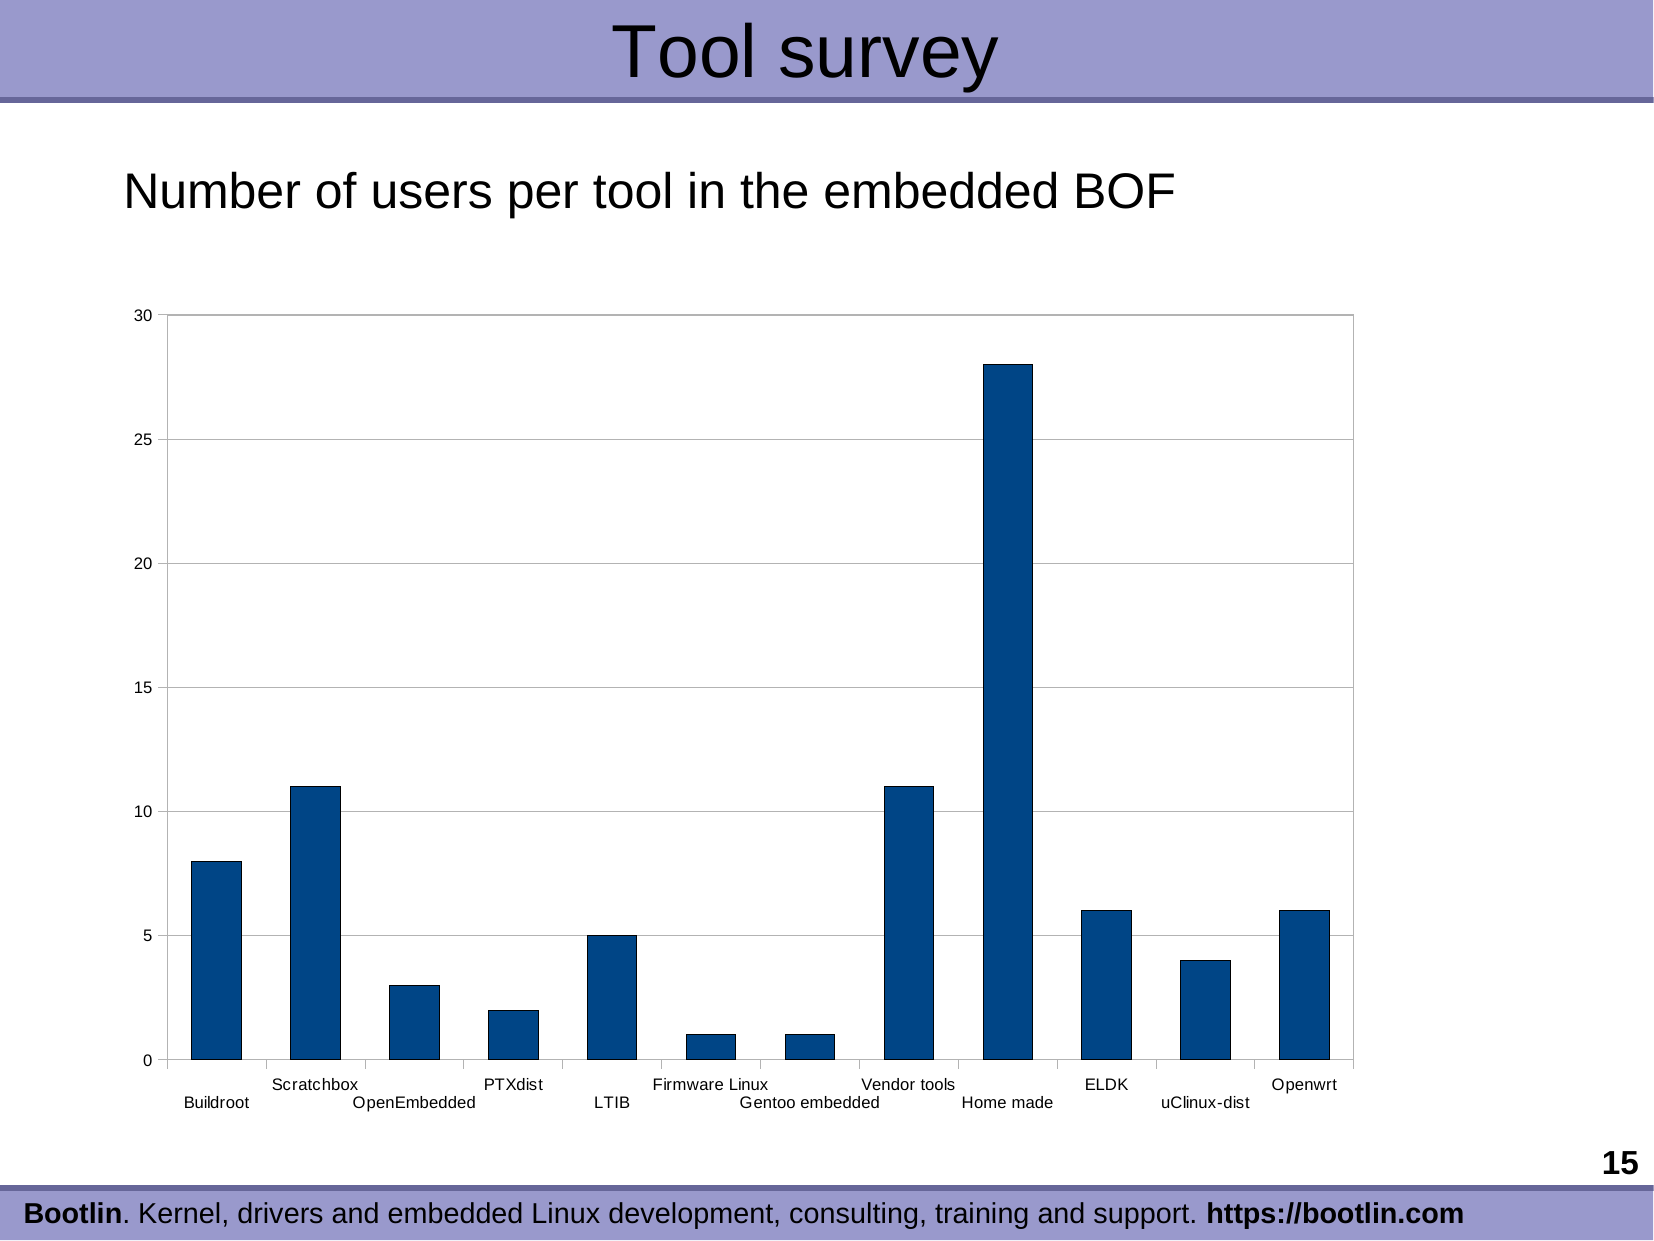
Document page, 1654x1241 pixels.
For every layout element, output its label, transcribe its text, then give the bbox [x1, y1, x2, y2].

chart [105, 290, 1518, 1140]
list Number of users per tool in the embedded BOF [105, 163, 1518, 248]
title Tool survey [60, 5, 1551, 97]
